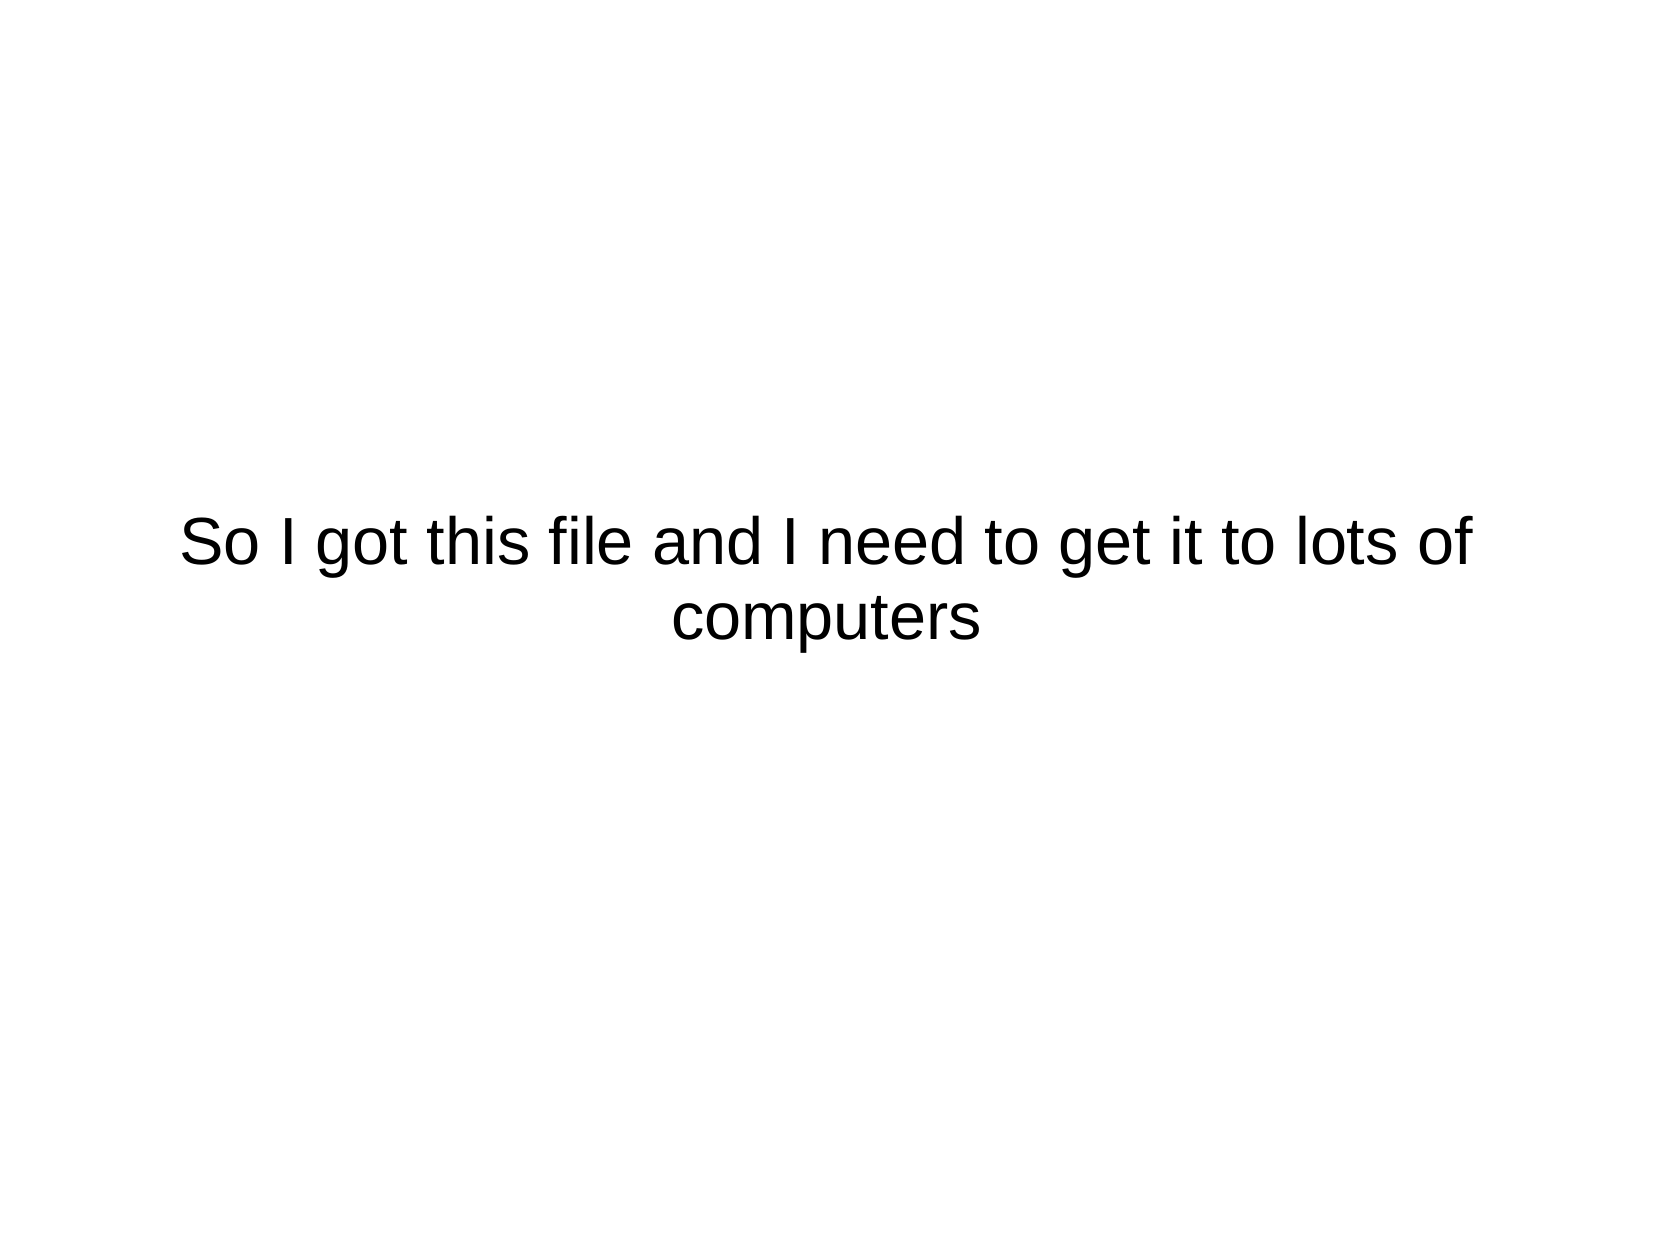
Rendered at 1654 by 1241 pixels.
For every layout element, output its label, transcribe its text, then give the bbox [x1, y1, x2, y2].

subtitle So I got this file and I need to get it to lots of computers [82, 56, 1571, 1102]
